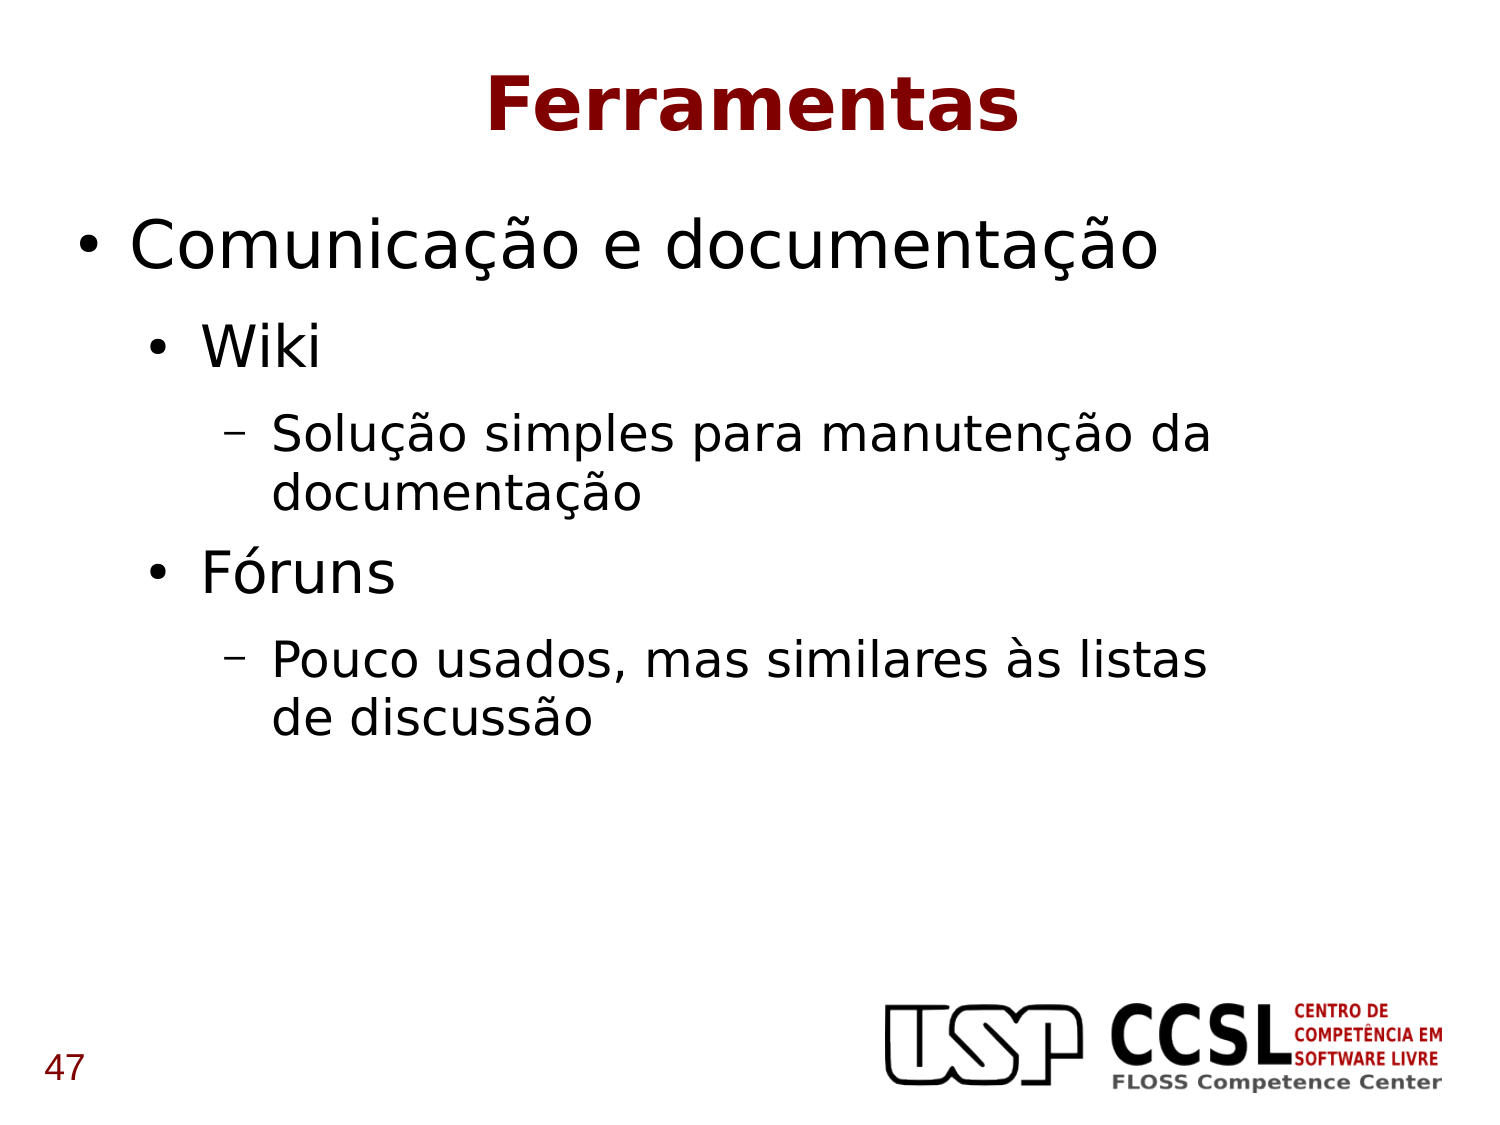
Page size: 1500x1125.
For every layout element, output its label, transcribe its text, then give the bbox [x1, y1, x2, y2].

title Ferramentas [59, 29, 1447, 180]
list Comunicação e documentação Wiki Solução simples para manutenção da documentação Fóruns Pouco usados, mas similares às listas de discussão [59, 206, 1447, 950]
picture [885, 1003, 1442, 1093]
